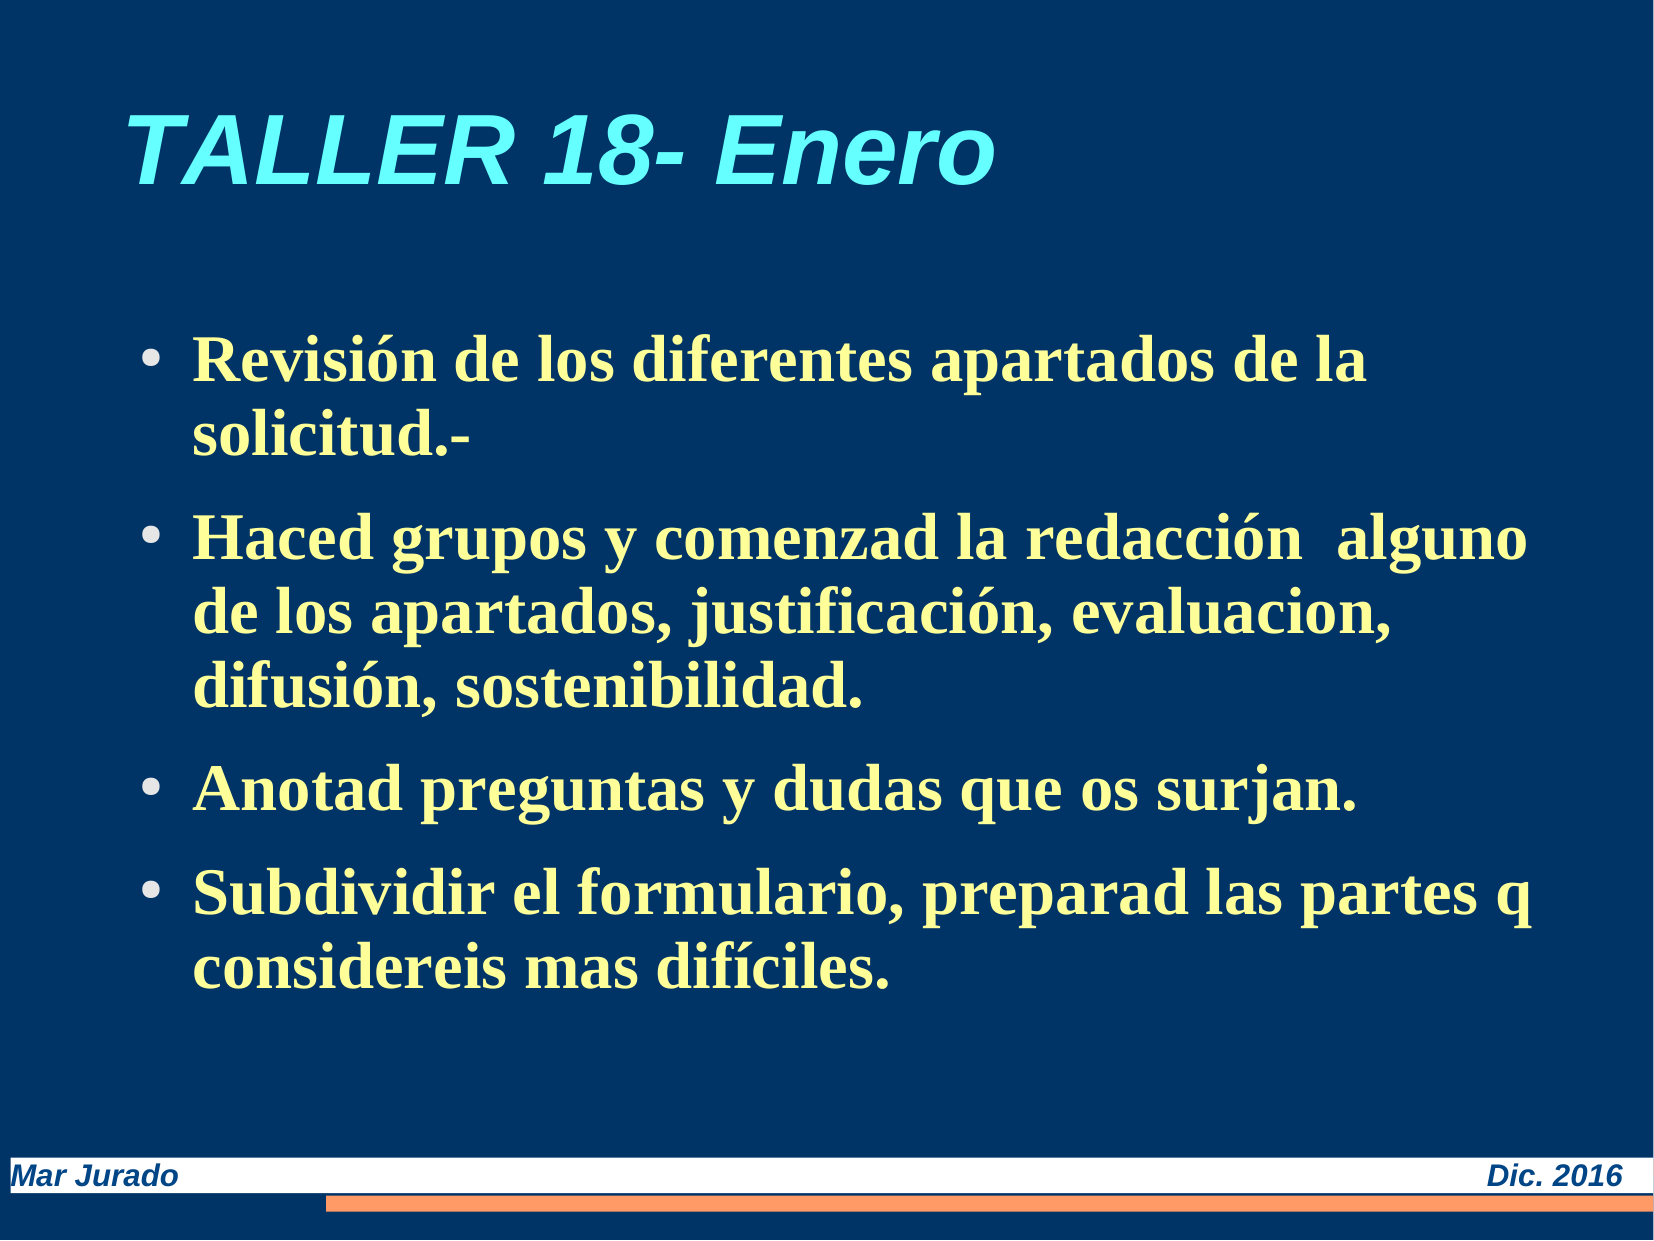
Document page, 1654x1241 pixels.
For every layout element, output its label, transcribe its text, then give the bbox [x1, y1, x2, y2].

title TALLER 18- Enero [121, 46, 1534, 254]
list Revisión de los diferentes apartados de la solicitud.- Haced grupos y comenzad la redacción alguno de los apartados, justificación, evaluacion, difusión, sostenibilidad. Anotad preguntas y dudas que os surjan. Subdividir el formulario, preparad las partes q considereis mas difíciles. [121, 322, 1561, 1132]
title Mar Jurado Dic. 2016 [10, 1157, 1654, 1194]
